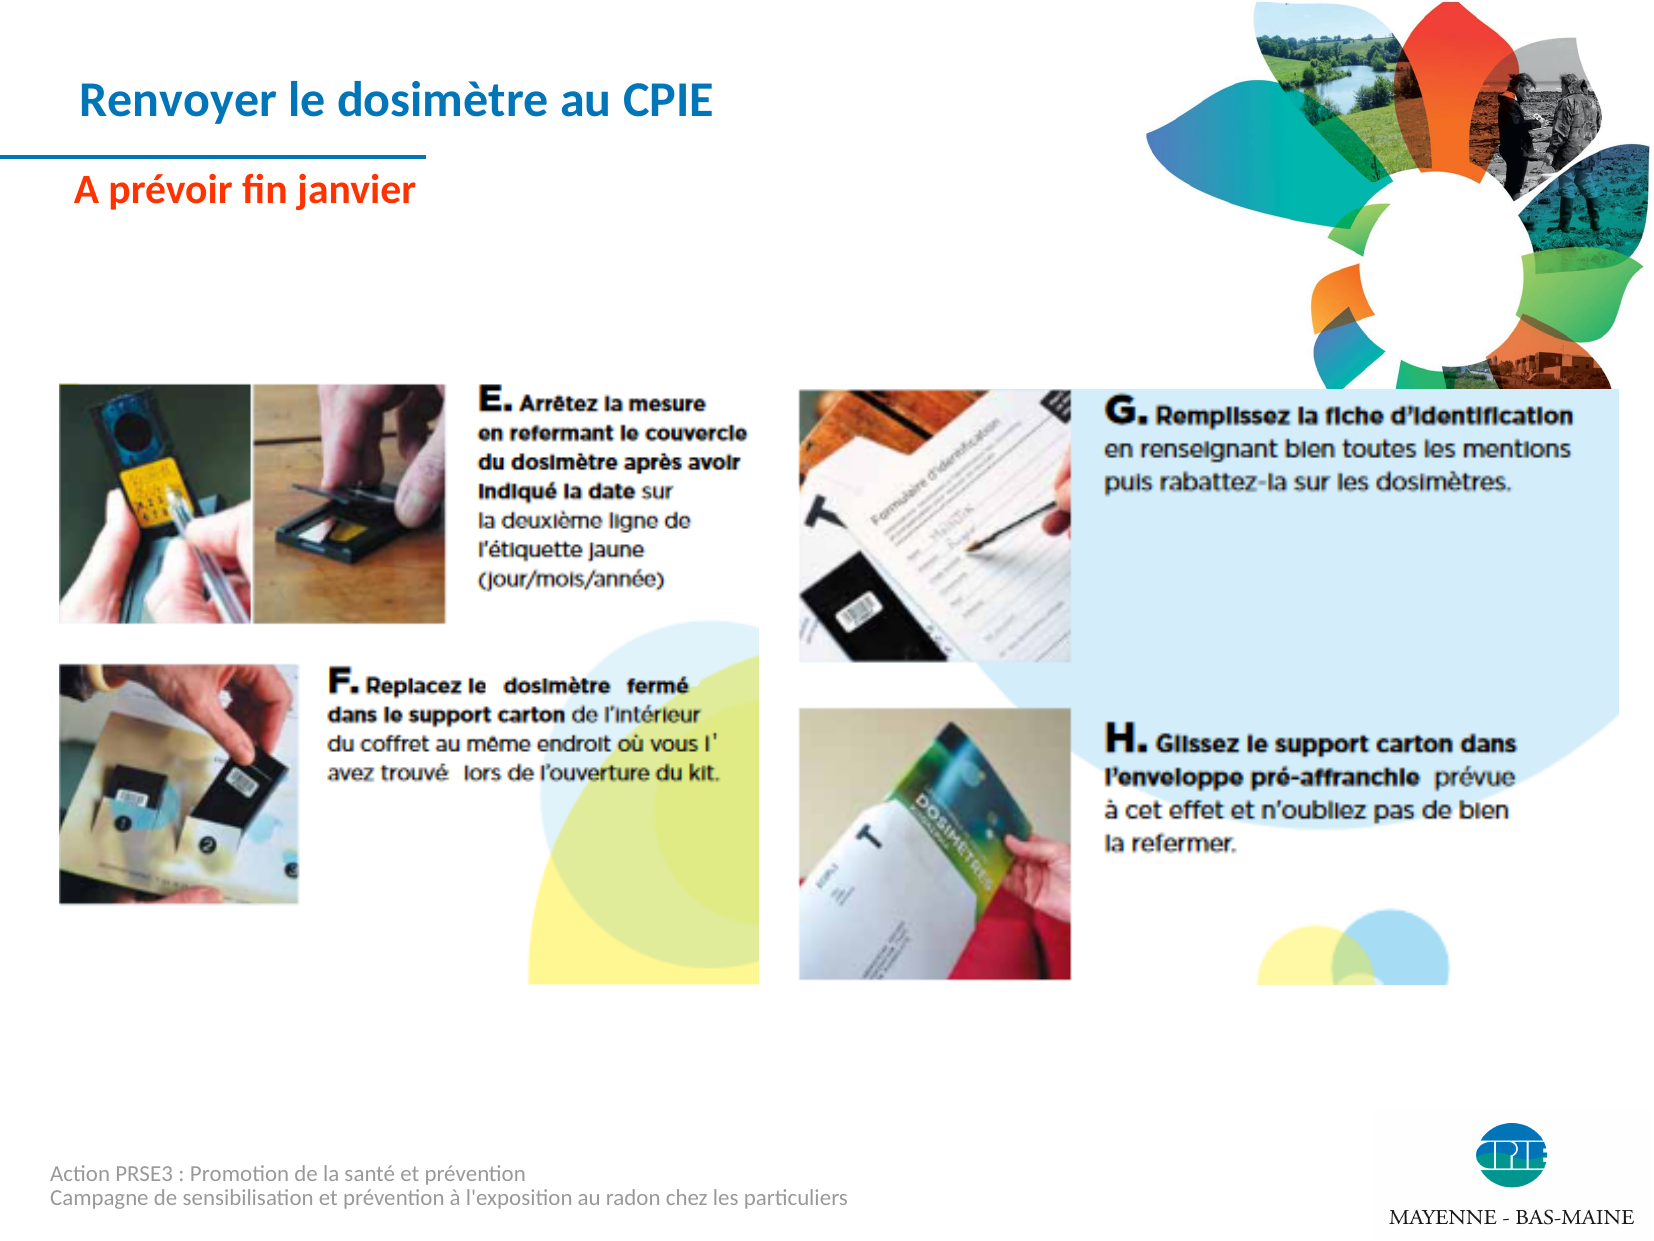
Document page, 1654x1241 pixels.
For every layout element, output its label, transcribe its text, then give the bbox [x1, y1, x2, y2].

text_box A prévoir fin janvier [59, 165, 686, 389]
picture [1370, 1110, 1654, 1240]
text_box Action PRSE3 : Promotion de la santé et prévention Campagne de sensibilisation et prévention à l'exposition au radon chez les particuliers [35, 1157, 1070, 1229]
text_box Renvoyer le dosimètre au CPIE [64, 58, 1263, 135]
picture [793, 1, 1652, 985]
picture [59, 383, 759, 987]
